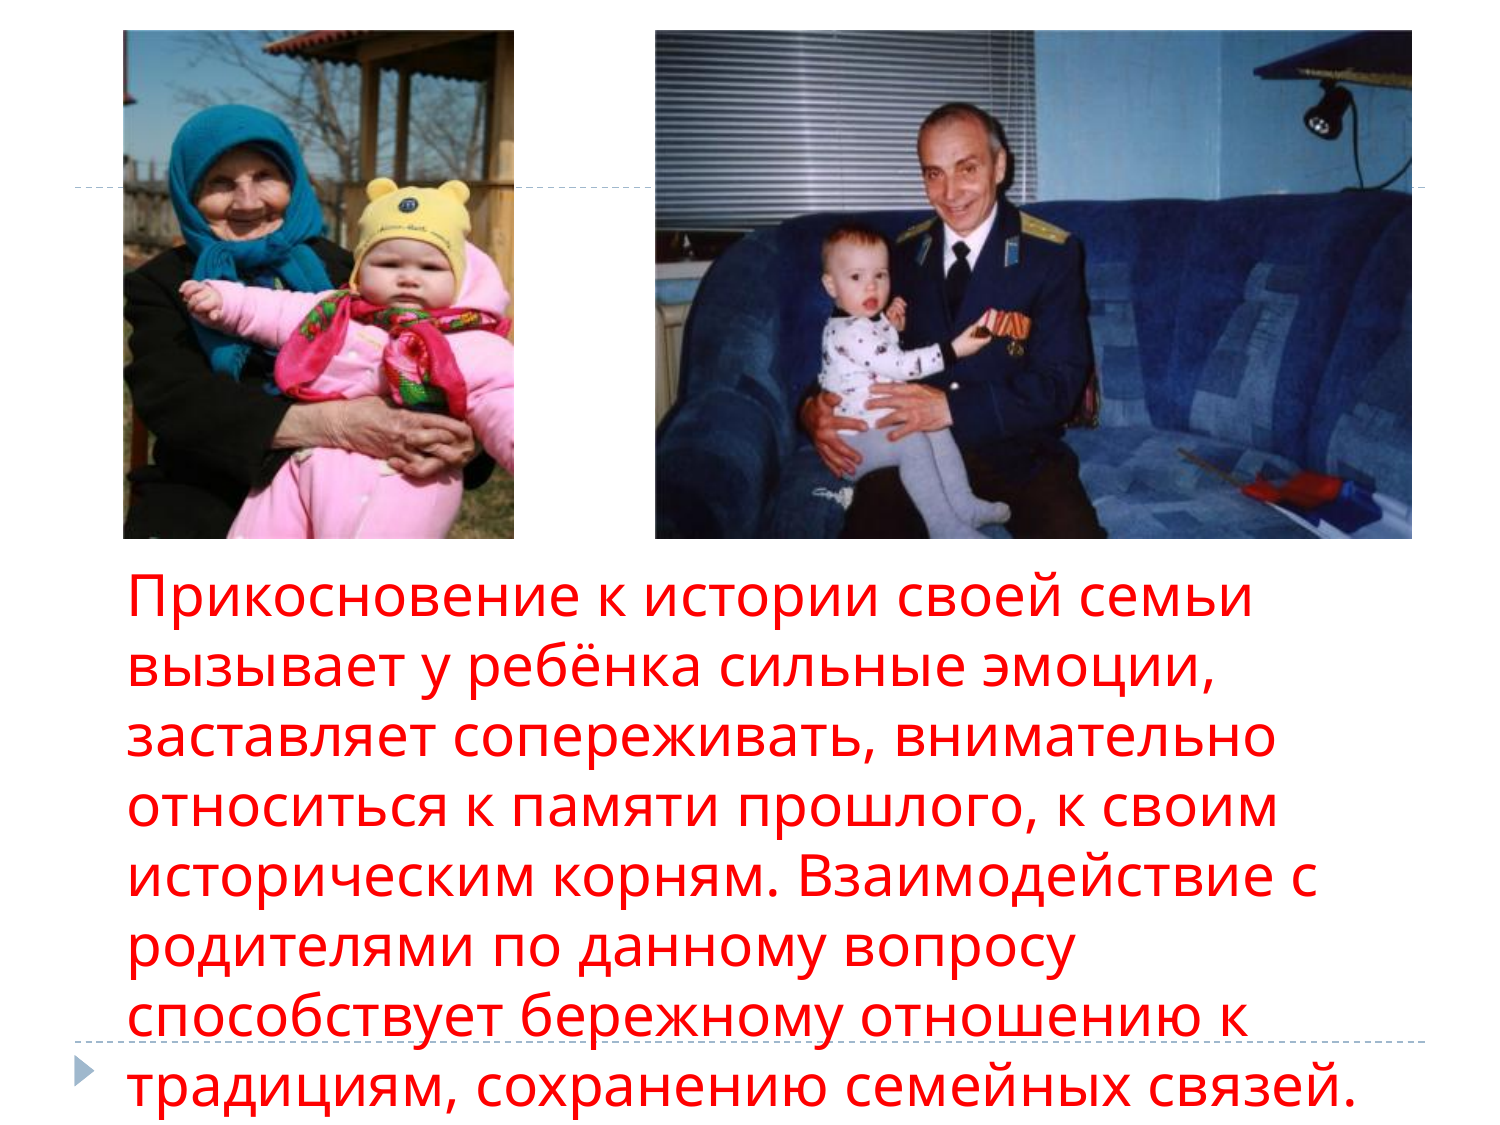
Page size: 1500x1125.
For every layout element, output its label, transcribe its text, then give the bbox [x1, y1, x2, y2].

picture [123, 30, 514, 539]
picture [655, 30, 1412, 539]
text_box Прикосновение к истории своей семьи вызывает у ребёнка сильные эмоции, заставляет сопереживать, внимательно относиться к памяти прошлого, к своим историческим корням. Взаимодействие с родителями по данному вопросу способствует бережному отношению к традициям, сохранению семейных связей. [112, 550, 1400, 1125]
